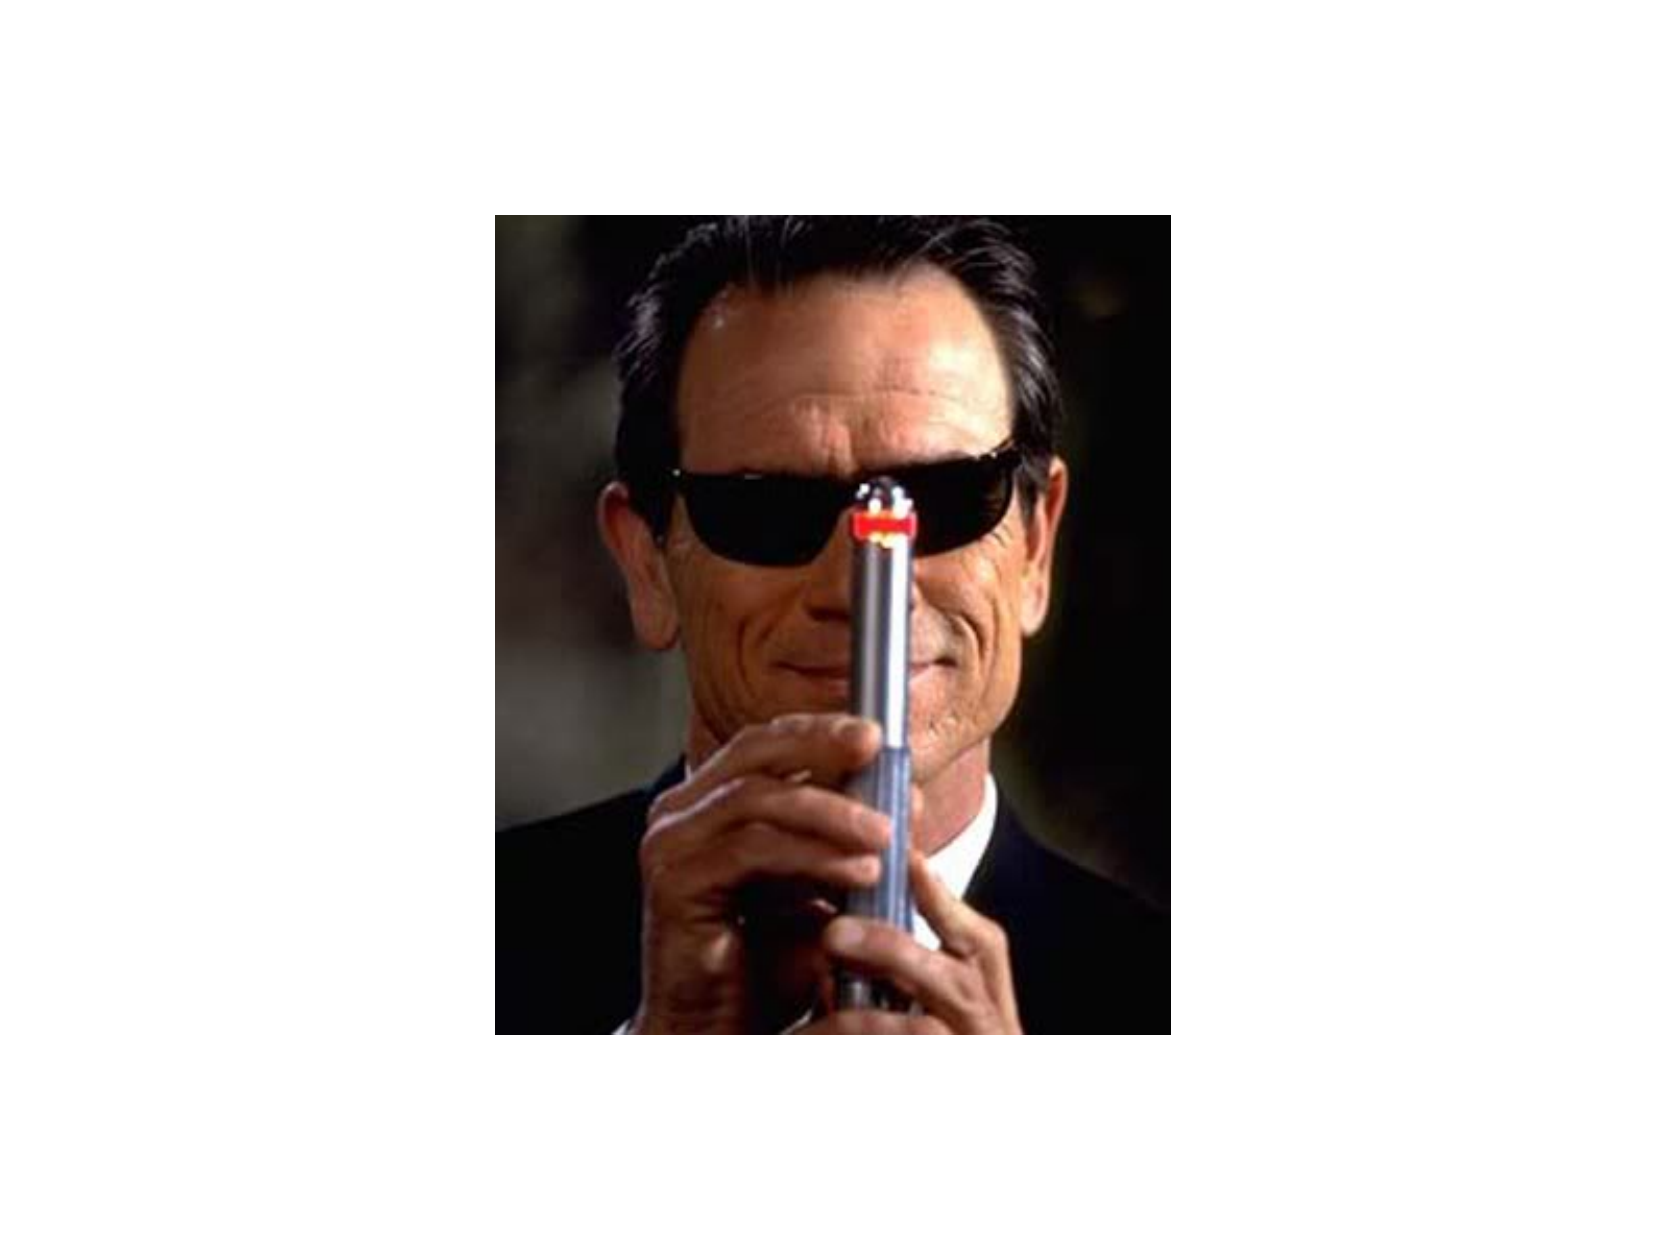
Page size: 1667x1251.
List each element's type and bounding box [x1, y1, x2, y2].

picture [495, 215, 1171, 1035]
